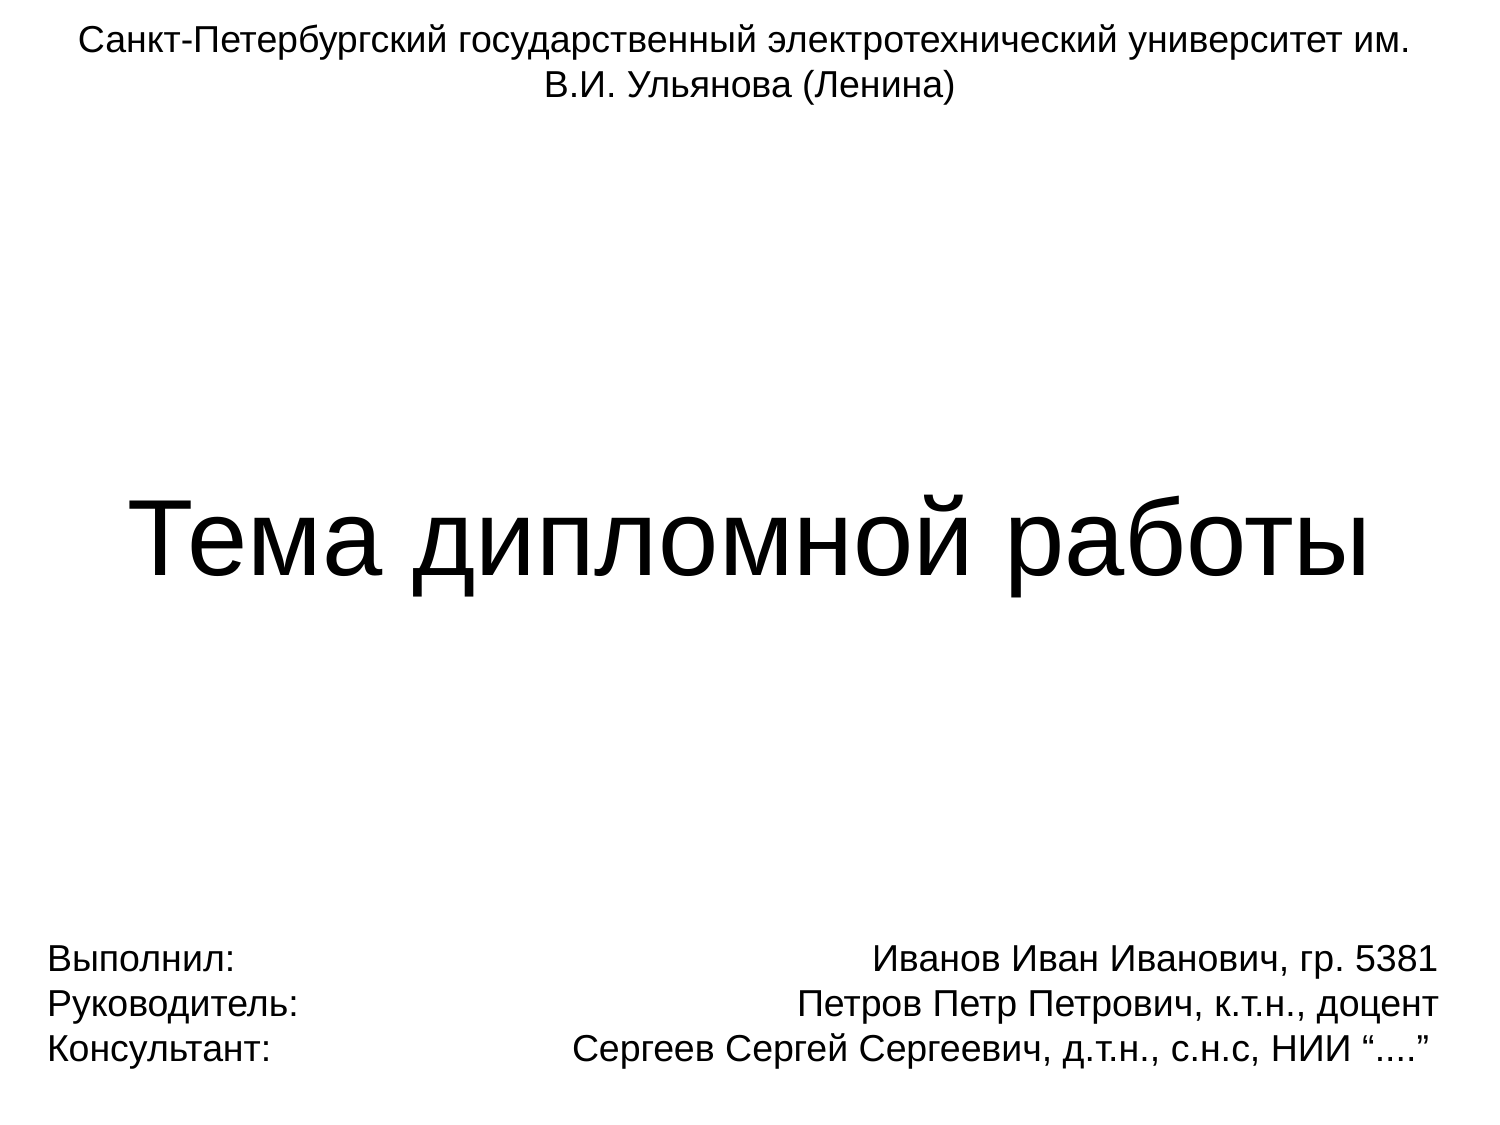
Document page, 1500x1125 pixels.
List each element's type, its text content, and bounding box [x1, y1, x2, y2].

title Тема дипломной работы [51, 162, 1449, 612]
subtitle Выполнил: Иванов Иван Иванович, гр. 5381 Руководитель: Петров Петр Петрович, к.т.н., доцент Консультант: Сергеев Сергей Сергеевич, д.т.н., с.н.с, НИИ “....” [32, 918, 1475, 1104]
text_box Санкт-Петербургский государственный электротехнический университет им. В.И. Ульянова (Ленина) [0, 0, 1500, 127]
